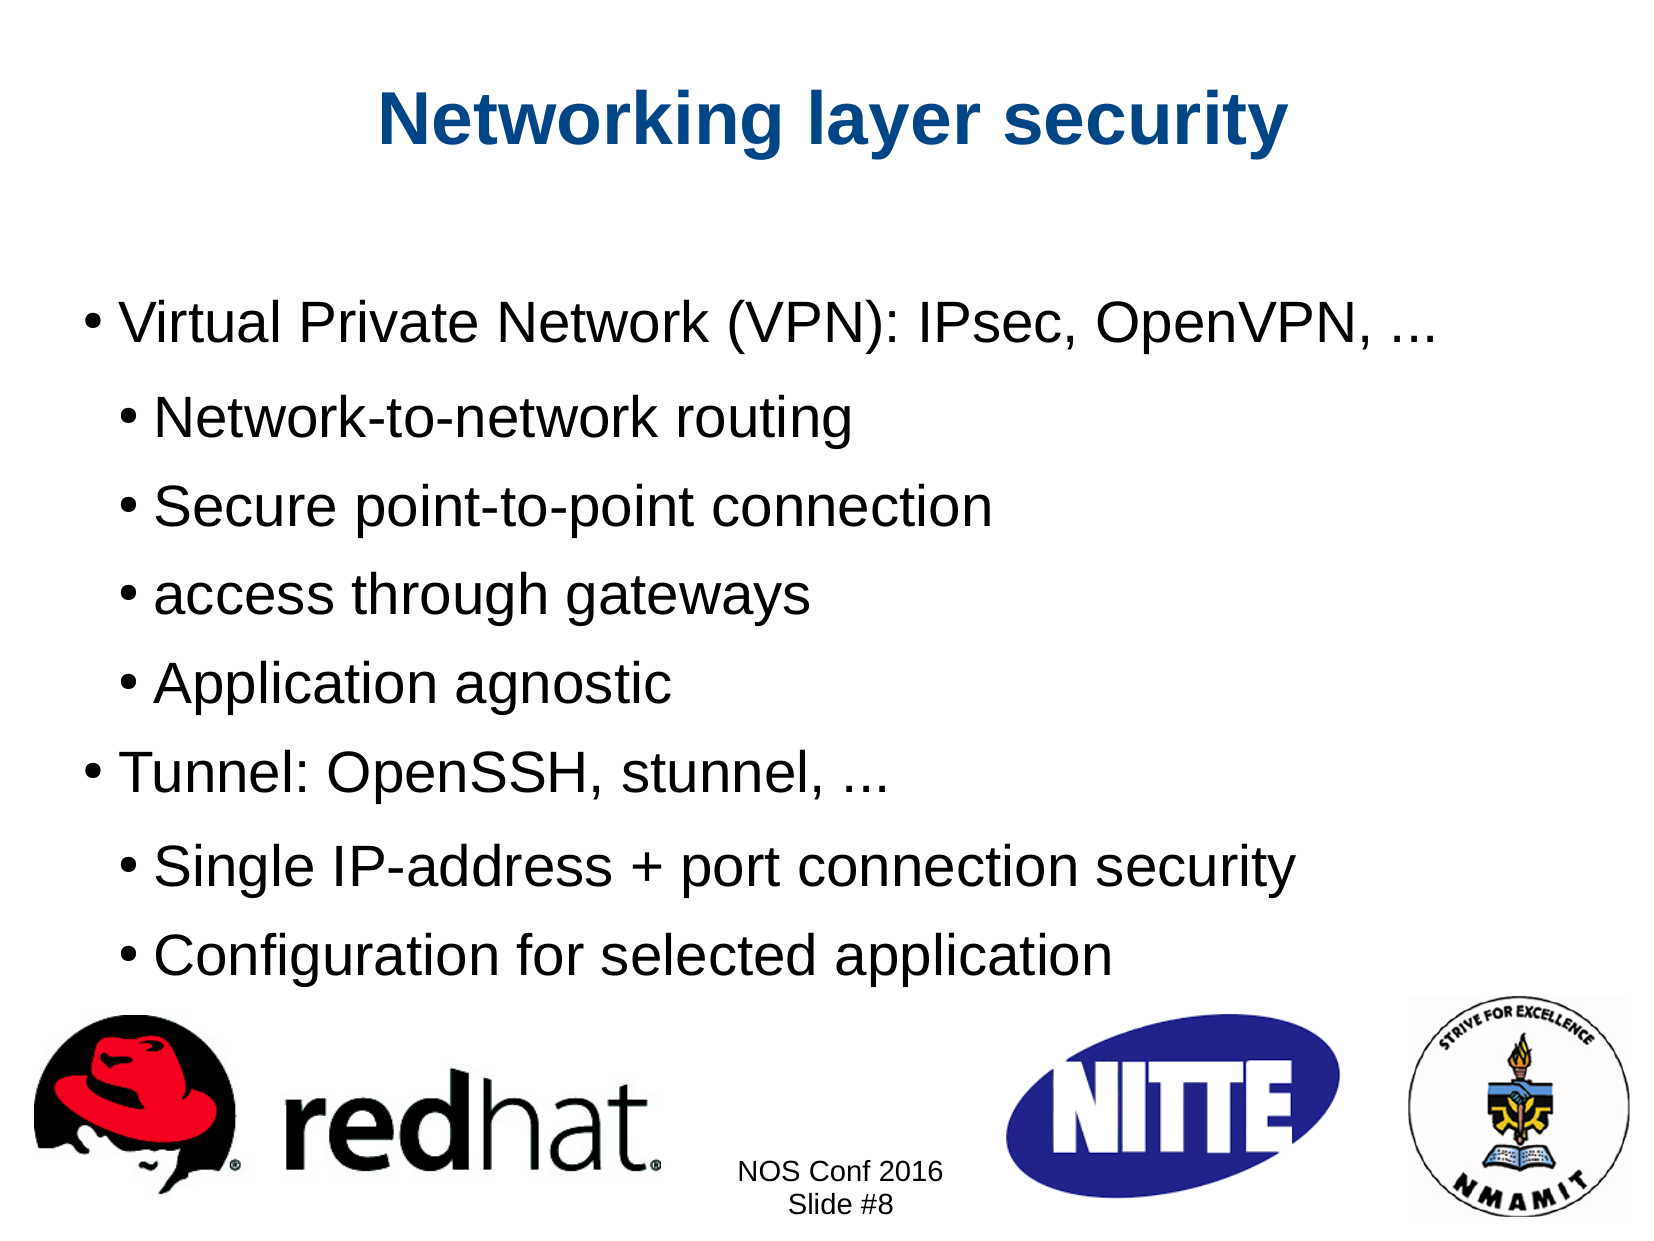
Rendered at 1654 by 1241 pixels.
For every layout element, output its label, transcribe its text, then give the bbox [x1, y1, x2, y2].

title Networking layer security [90, 15, 1579, 223]
picture [34, 1015, 661, 1217]
list Virtual Private Network (VPN): IPsec, OpenVPN, ... Network-to-network routing Secure point-to-point connection access through gateways Application agnostic Tunnel: OpenSSH, stunnel, ... Single IP-address + port connection security Configuration for selected application [82, 290, 1571, 1010]
picture [982, 1010, 1355, 1217]
picture [1408, 995, 1630, 1217]
